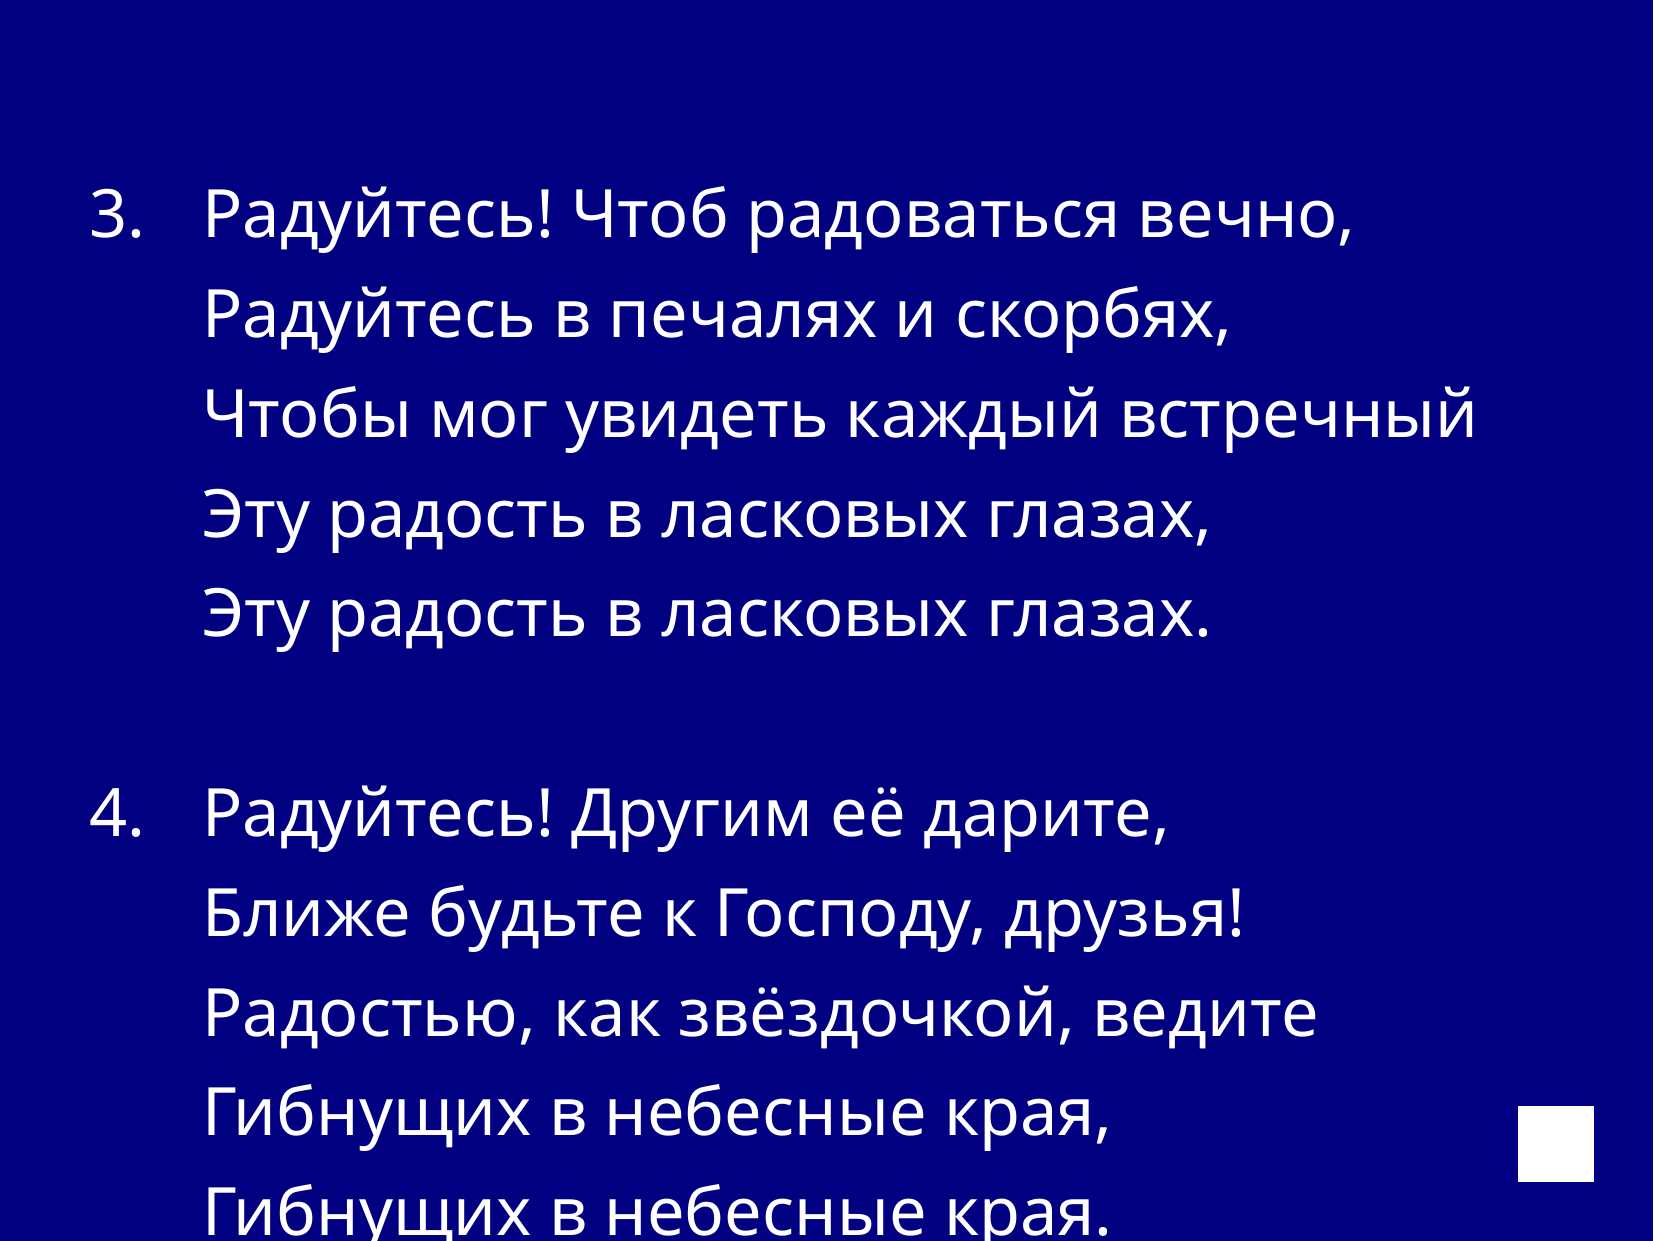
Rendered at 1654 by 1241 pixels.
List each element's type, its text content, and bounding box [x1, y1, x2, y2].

text_box 3. Радуйтесь! Чтоб радоваться вечно, Радуйтесь в печалях и скорбях, Чтобы мог увидеть каждый встречный Эту радость в ласковых глазах, Эту радость в ласковых глазах. 4. Радуйтесь! Другим её дарите, Ближе будьте к Господу, друзья! Радостью, как звёздочкой, ведите Гибнущих в небесные края, Гибнущих в небесные края. [75, 150, 1576, 1163]
text_box [1518, 1106, 1594, 1182]
